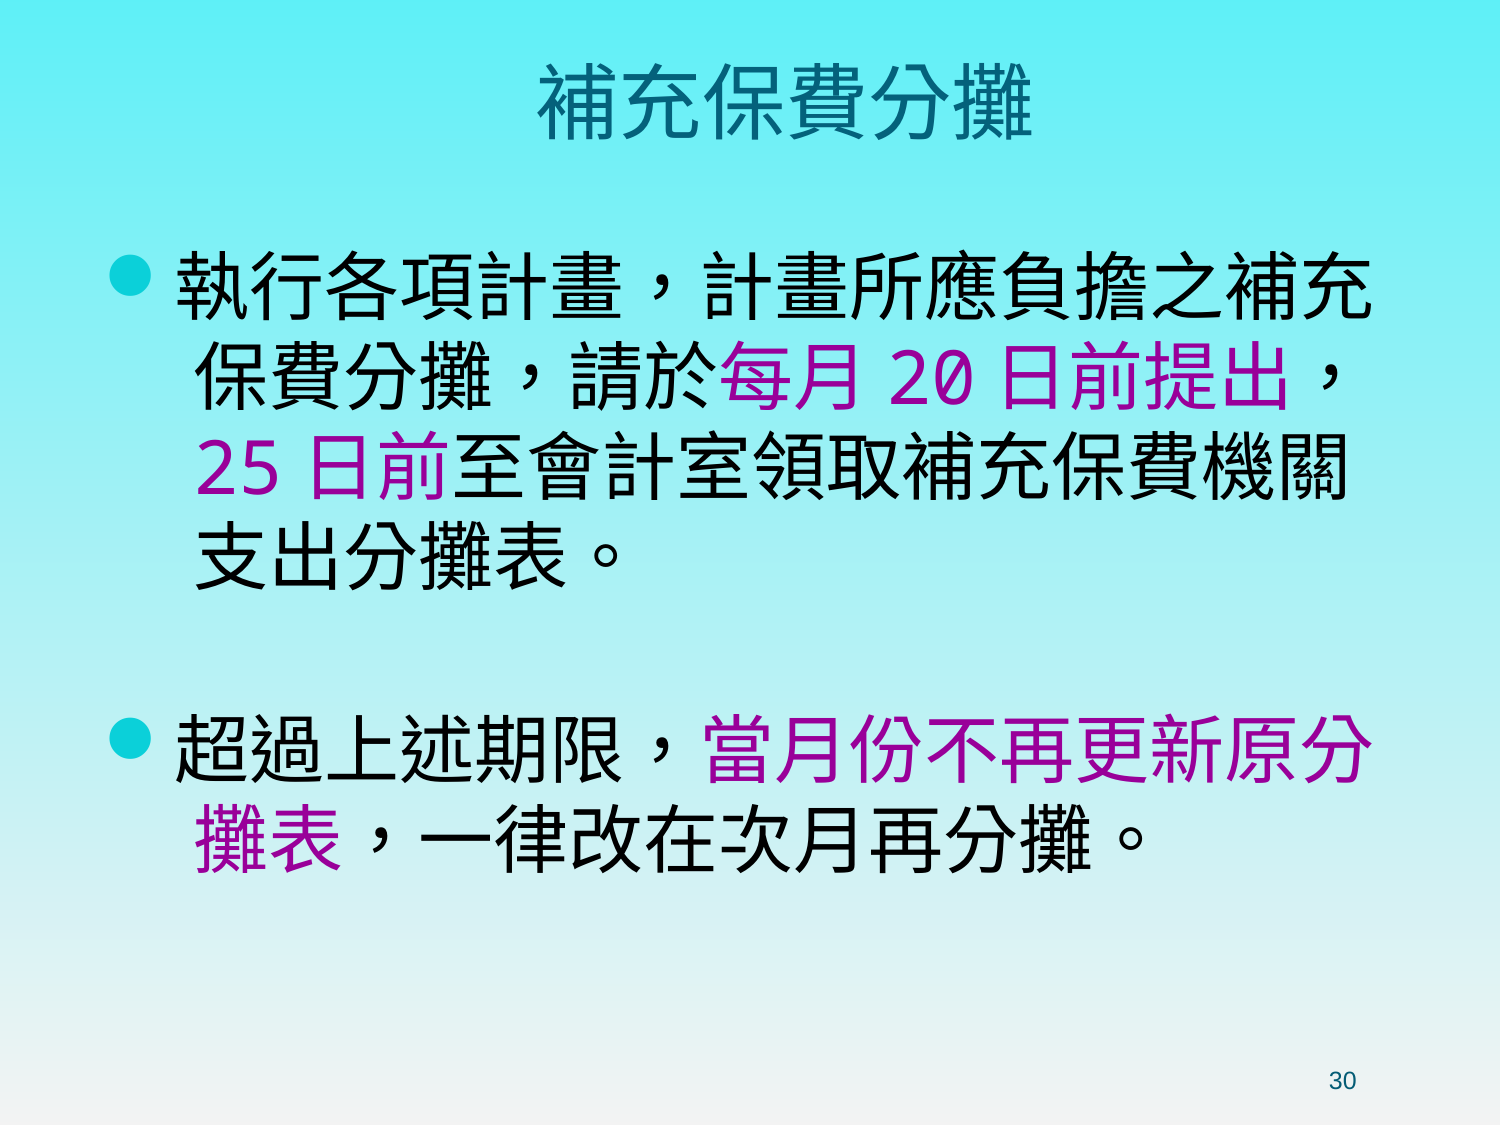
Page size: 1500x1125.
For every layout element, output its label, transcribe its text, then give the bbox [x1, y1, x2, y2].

title 補充保費分攤 [230, 42, 1341, 185]
text_box 30 [1328, 1034, 1454, 1095]
list 執行各項計畫，計畫所應負擔之補充保費分攤，請於每月20日前提出，25日前至會計室領取補充保費機關支出分攤表。 超過上述期限，當月份不再更新原分攤表，一律改在次月再分攤。 [88, 231, 1439, 1000]
